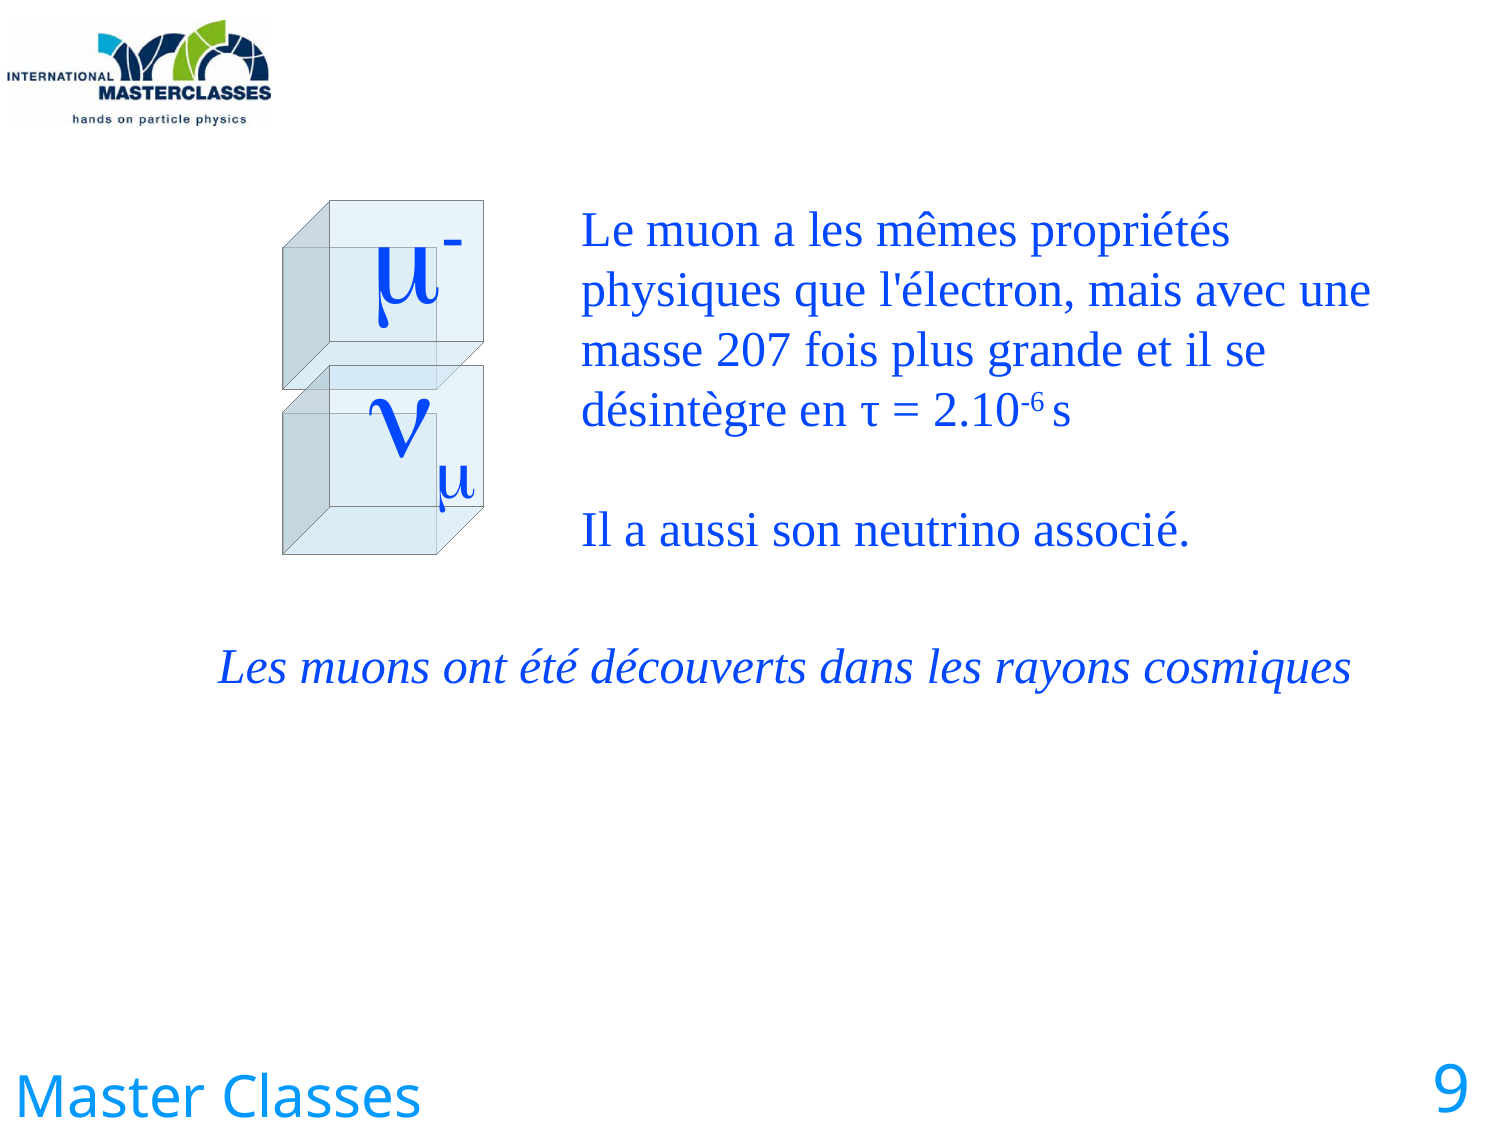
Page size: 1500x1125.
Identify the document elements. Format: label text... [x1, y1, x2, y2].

text_box [282, 200, 354, 390]
text_box Les muons ont été découverts dans les rayons cosmiques [203, 625, 1368, 701]
text_box μ- [354, 171, 482, 324]
text_box [282, 365, 354, 555]
text_box Le muon a les mêmes propriétés physiques que l'électron, mais avec une masse 207 fois plus grande et il se désintègre en τ = 2.10-6 s Il a aussi son neutrino associé. [566, 188, 1406, 591]
picture [2, 10, 280, 130]
text_box νμ [354, 324, 491, 521]
